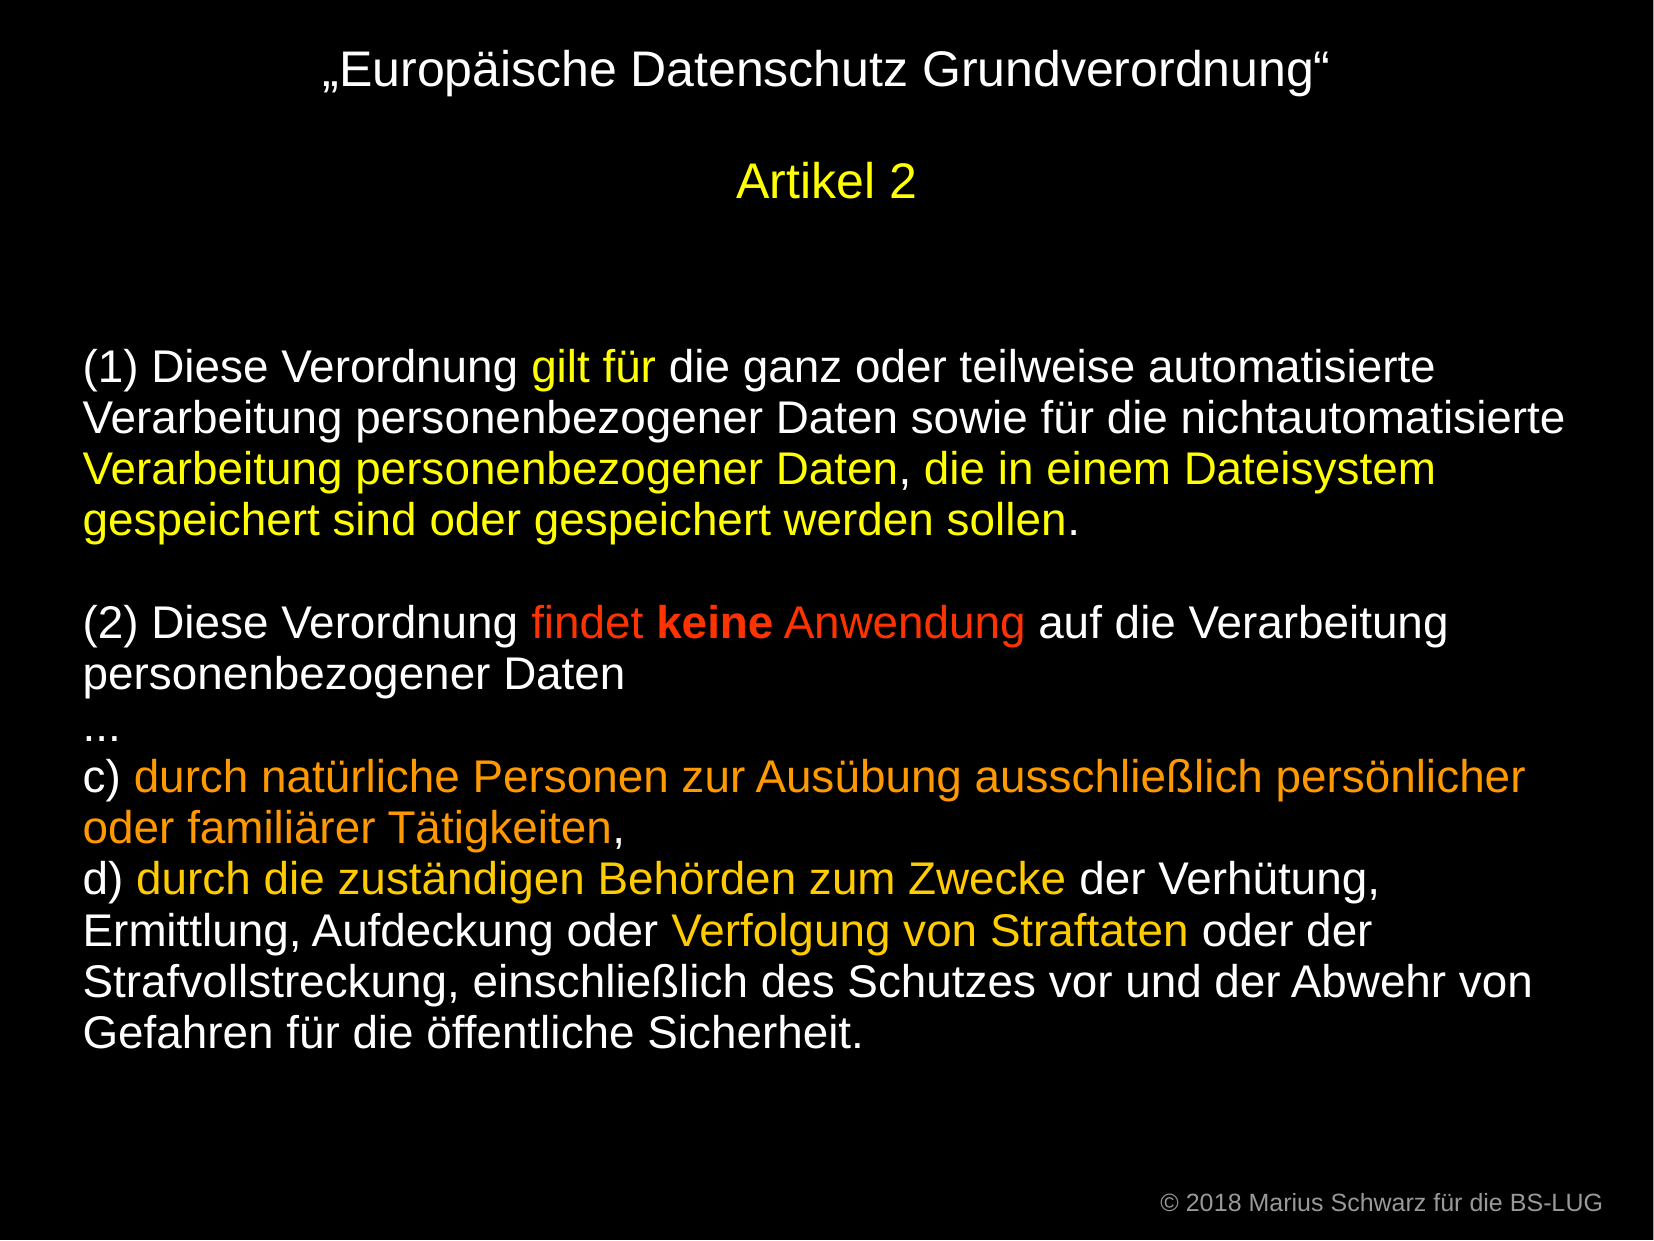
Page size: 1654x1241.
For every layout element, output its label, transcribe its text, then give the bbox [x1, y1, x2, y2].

text_box (1) Diese Verordnung gilt für die ganz oder teilweise automatisierte Verarbeitung personenbezogener Daten sowie für die nichtautomatisierte Verarbeitung personenbezogener Daten, die in einem Dateisystem gespeichert sind oder gespeichert werden sollen. (2) Diese Verordnung findet keine Anwendung auf die Verarbeitung personenbezogener Daten ... c) durch natürliche Personen zur Ausübung ausschließlich persönlicher oder familiärer Tätigkeiten, d) durch die zuständigen Behörden zum Zwecke der Verhütung, Ermittlung, Aufdeckung oder Verfolgung von Straftaten oder der Strafvollstreckung, einschließlich des Schutzes vor und der Abwehr von Gefahren für die öffentliche Sicherheit. [82, 290, 1571, 1109]
text_box © 2018 Marius Schwarz für die BS-LUG [1145, 1181, 1630, 1224]
title „Europäische Datenschutz Grundverordnung“ Artikel 2 [82, 41, 1571, 209]
